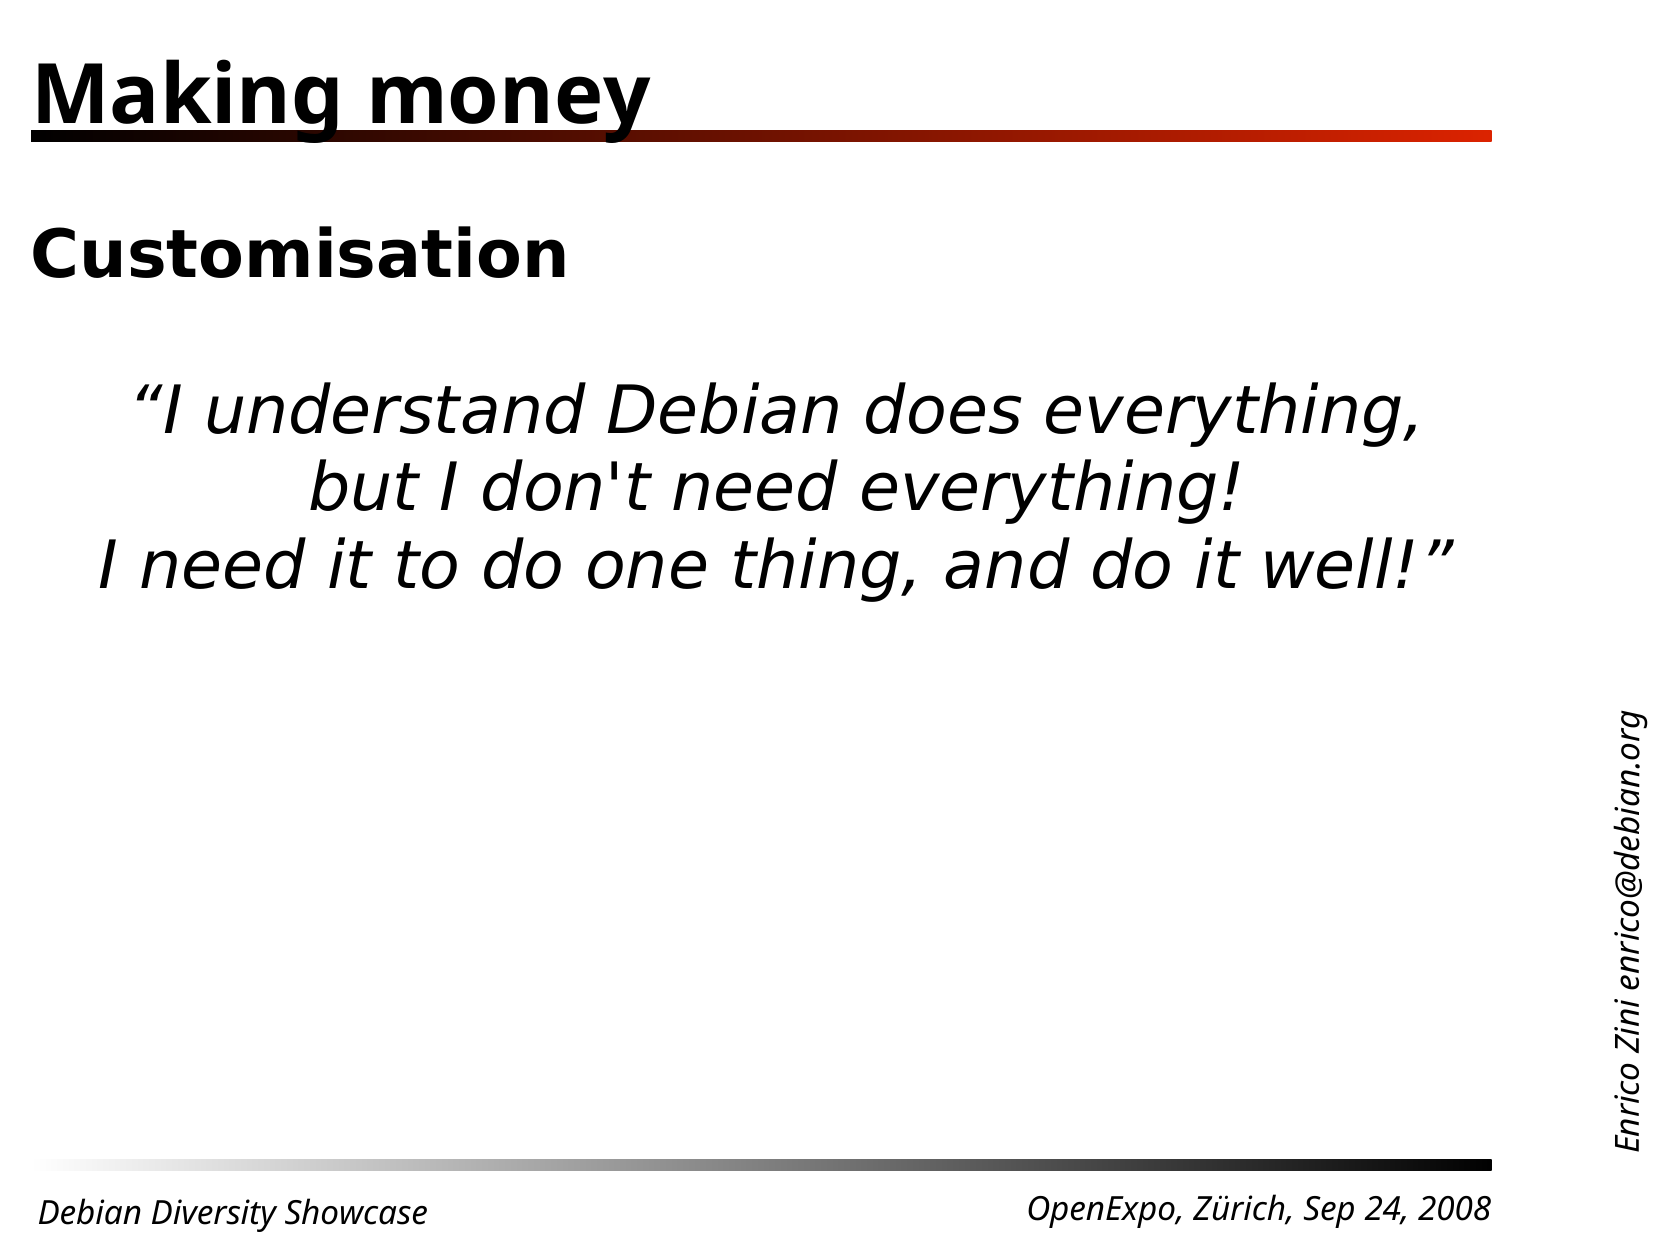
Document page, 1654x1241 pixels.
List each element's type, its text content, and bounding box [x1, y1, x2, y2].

text_box Customisation “I understand Debian does everything, but I don't need everything! I need it to do one thing, and do it well!” [30, 215, 1495, 1089]
text_box Making money [31, 34, 1438, 168]
